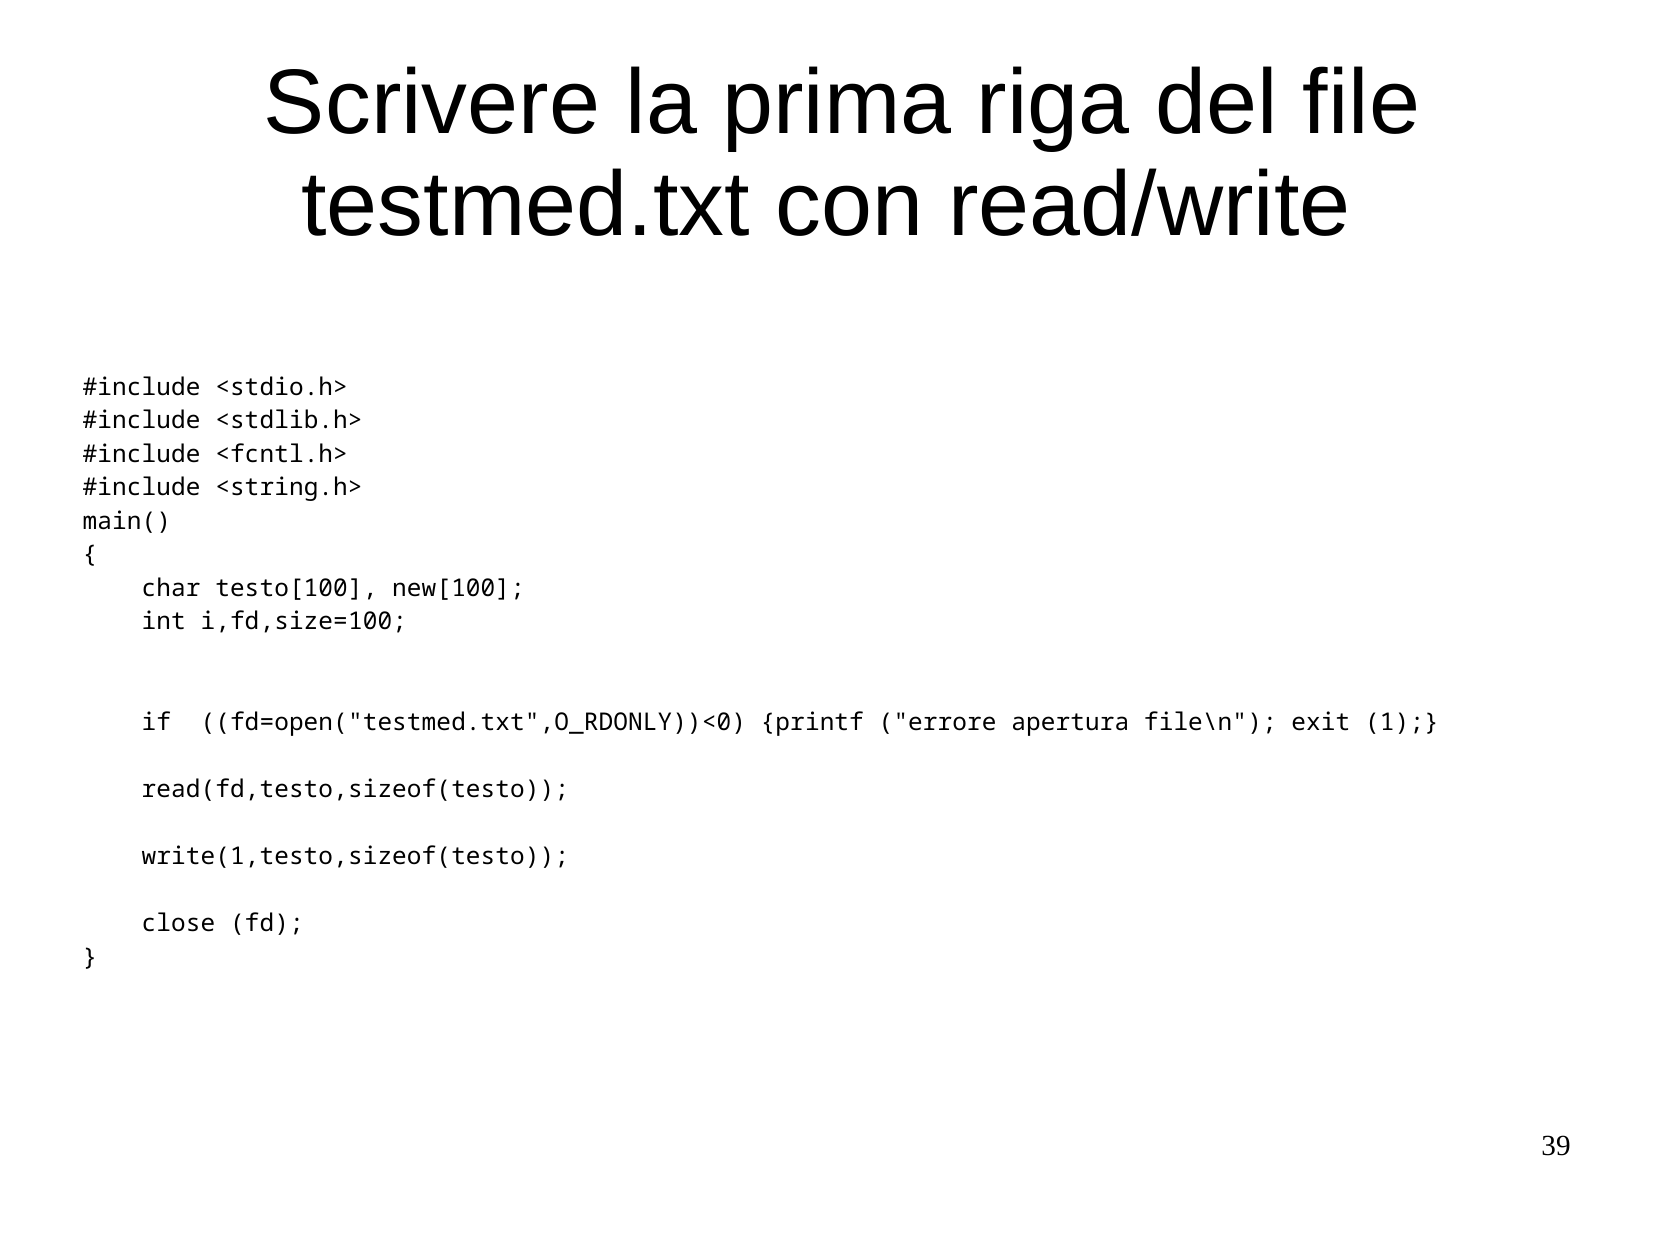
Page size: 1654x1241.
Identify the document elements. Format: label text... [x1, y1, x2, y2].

title Scrivere la prima riga del file testmed.txt con read/write [82, 49, 1571, 257]
list #include <stdio.h> #include <stdlib.h> #include <fcntl.h> #include <string.h> main() { char testo[100], new[100]; int i,fd,size=100; if ((fd=open("testmed.txt",O_RDONLY))<0) {printf ("errore apertura file\n"); exit (1);} read(fd,testo,sizeof(testo)); write(1,testo,sizeof(testo)); close (fd); } [82, 290, 1538, 1010]
